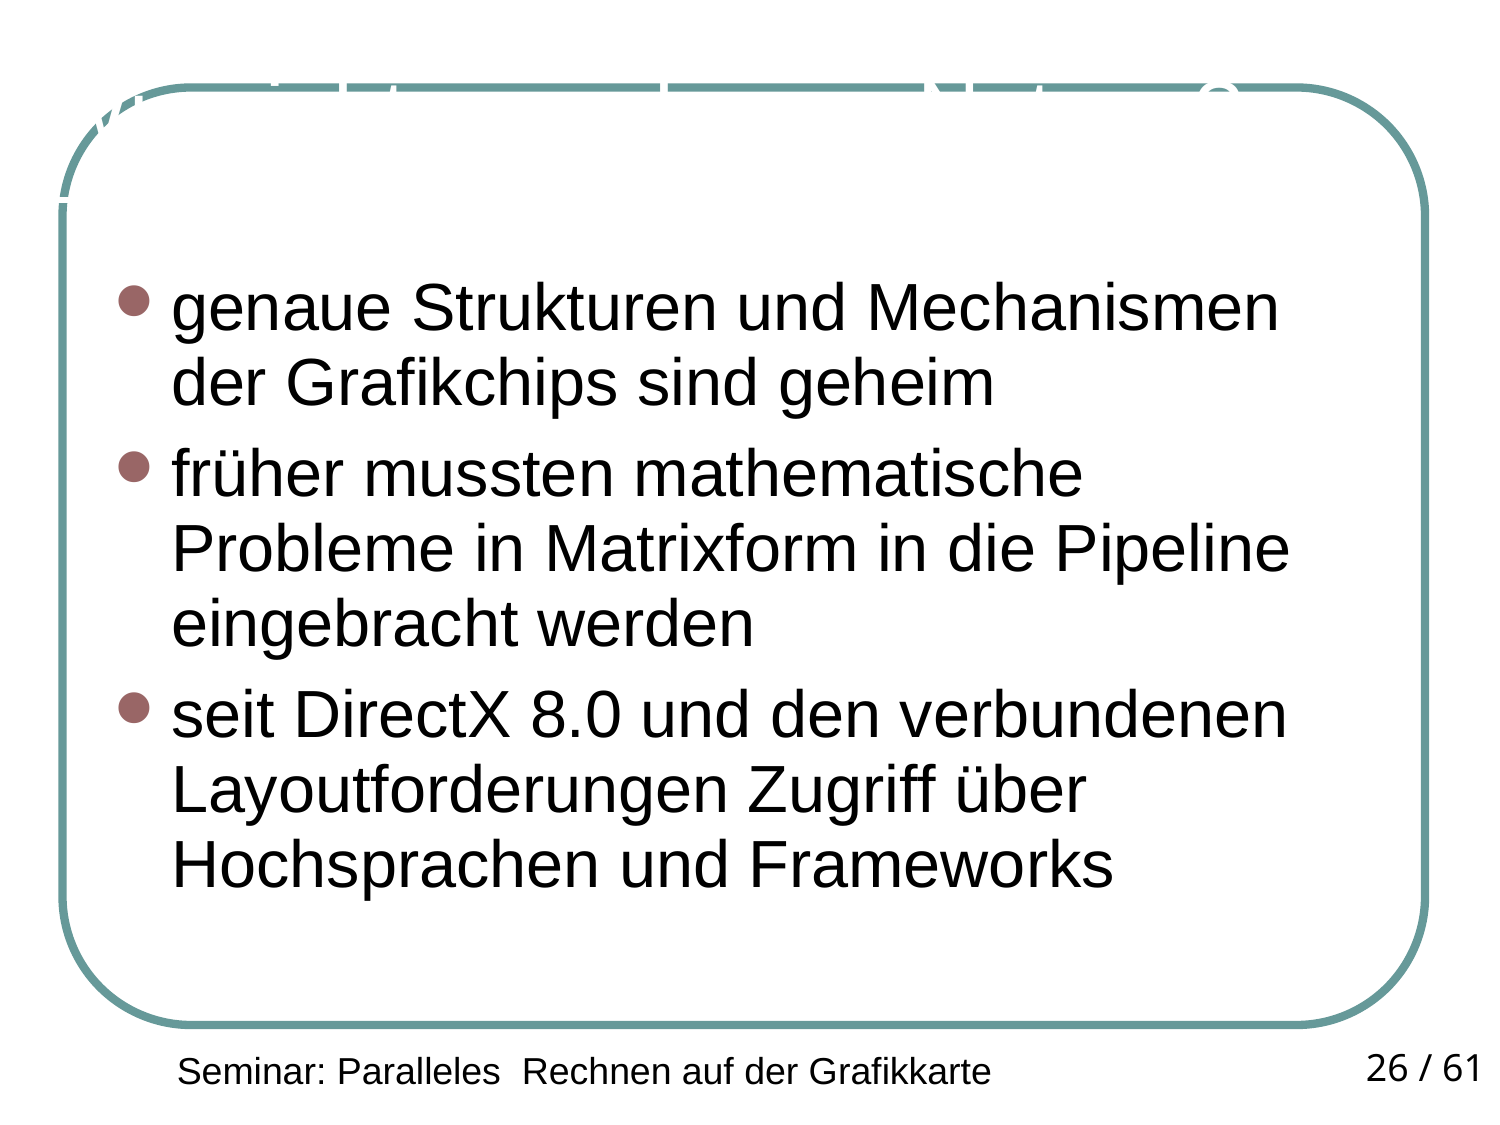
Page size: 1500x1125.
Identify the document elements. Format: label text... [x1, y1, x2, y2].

list genaue Strukturen und Mechanismen der Grafikchips sind geheim früher mussten mathematische Probleme in Matrixform in die Pipeline eingebracht werden seit DirectX 8.0 und den verbundenen Layoutforderungen Zugriff über Hochsprachen und Frameworks [99, 262, 1401, 988]
title Wie zieht man daraus Nutzen? [31, 37, 1347, 188]
